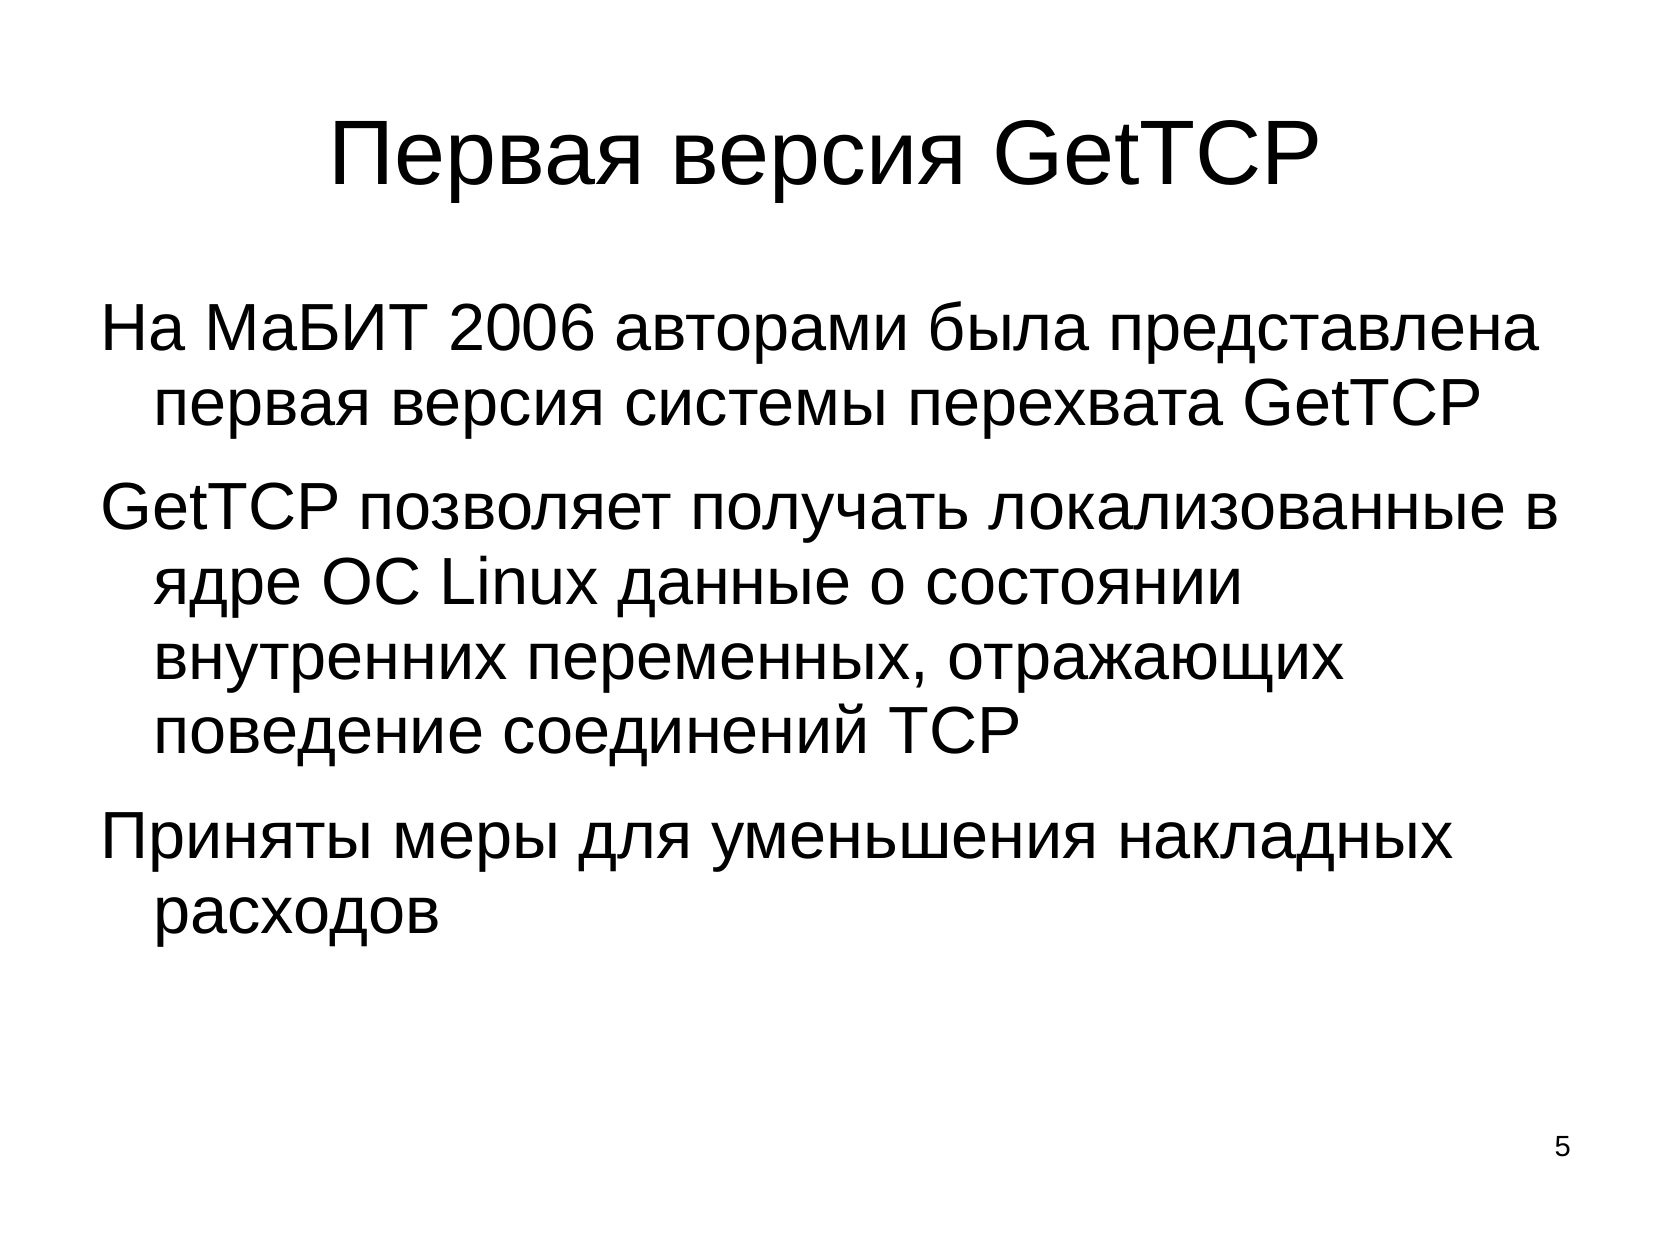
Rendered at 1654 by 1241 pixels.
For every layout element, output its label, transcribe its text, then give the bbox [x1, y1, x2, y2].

title Первая версия GetTCP [82, 56, 1571, 250]
list На МаБИТ 2006 авторами была представлена первая версия системы перехвата GetTCP GetTCP позволяет получать локализованные в ядре ОС Linux данные о состоянии внутренних переменных, отражающих поведение соединений TCP Приняты меры для уменьшения накладных расходов [82, 290, 1571, 1094]
